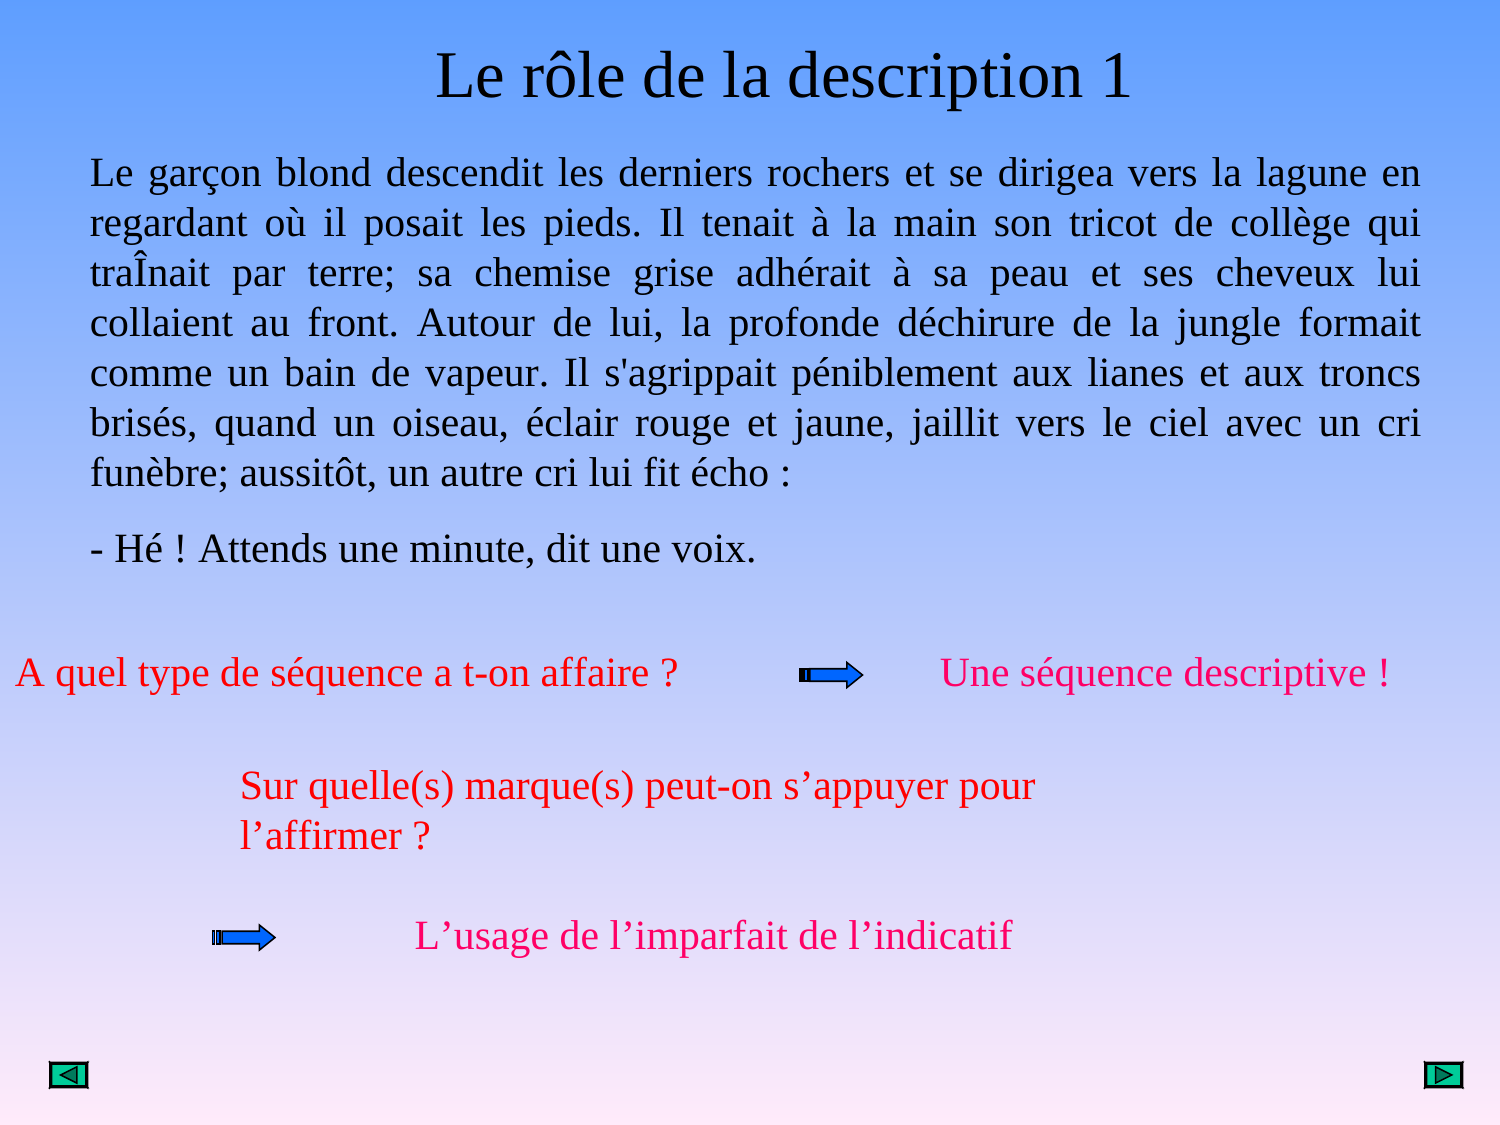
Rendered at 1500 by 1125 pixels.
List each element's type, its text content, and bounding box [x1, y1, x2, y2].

text_box A quel type de séquence a t-on affaire ? [0, 637, 875, 703]
text_box Une séquence descriptive ! [924, 637, 1451, 703]
text_box Sur quelle(s) marque(s) peut-on s’appuyer pour l’affirmer ? [225, 749, 1201, 866]
text_box [216, 931, 220, 944]
title Le rôle de la description 1 [350, 30, 1238, 120]
text_box L’usage de l’imparfait de l’indicatif [399, 900, 1188, 966]
text_box Le garçon blond descendit les derniers rochers et se dirigea vers la lagune en regardant où il posait les pieds. Il tenait à la main son tricot de collège qui traÎnait par terre; sa chemise grise adhérait à sa peau et ses cheveux lui collaient au front. Autour de lui, la profonde déchirure de la jungle formait comme un bain de vapeur. Il s'agrippait péniblement aux lianes et aux troncs brisés, quand un oiseau, éclair rouge et jaune, jaillit vers le ciel avec un cri funèbre; aussitôt, un autre cri lui fit écho : ‑ Hé ! Attends une minute, dit une voix. [75, 137, 1438, 579]
text_box [809, 662, 863, 688]
text_box [1426, 1062, 1463, 1088]
text_box [804, 669, 808, 681]
text_box [51, 1062, 88, 1088]
text_box [222, 924, 276, 951]
